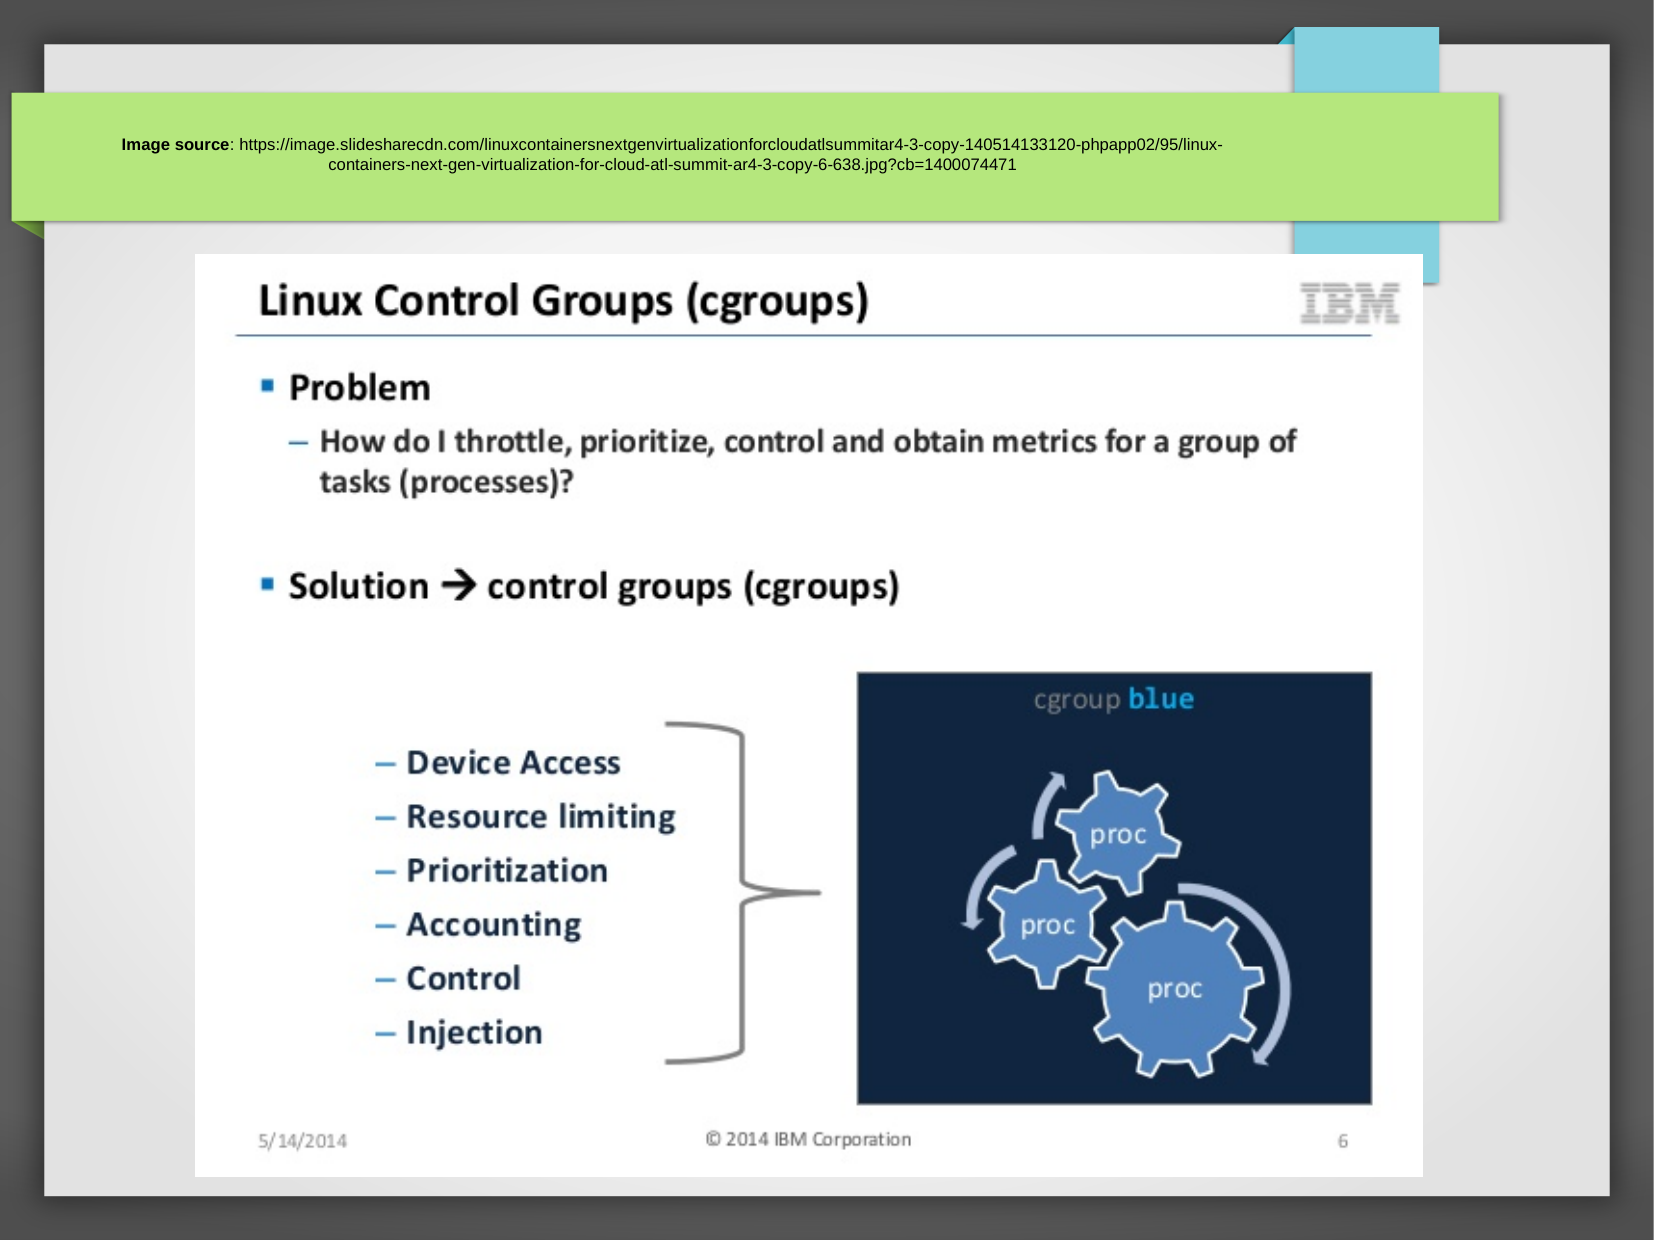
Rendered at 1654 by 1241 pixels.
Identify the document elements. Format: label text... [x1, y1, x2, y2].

picture [0, 0, 1654, 1240]
text_box Image source: https://image.slidesharecdn.com/linuxcontainersnextgenvirtualizationforcloudatlsummitar4-3-copy-140514133120-phpapp02/95/linux-containers-next-gen-virtualization-for-cloud-atl-summit-ar4-3-copy-6-638.jpg?cb=1400074471 [82, 94, 1264, 213]
